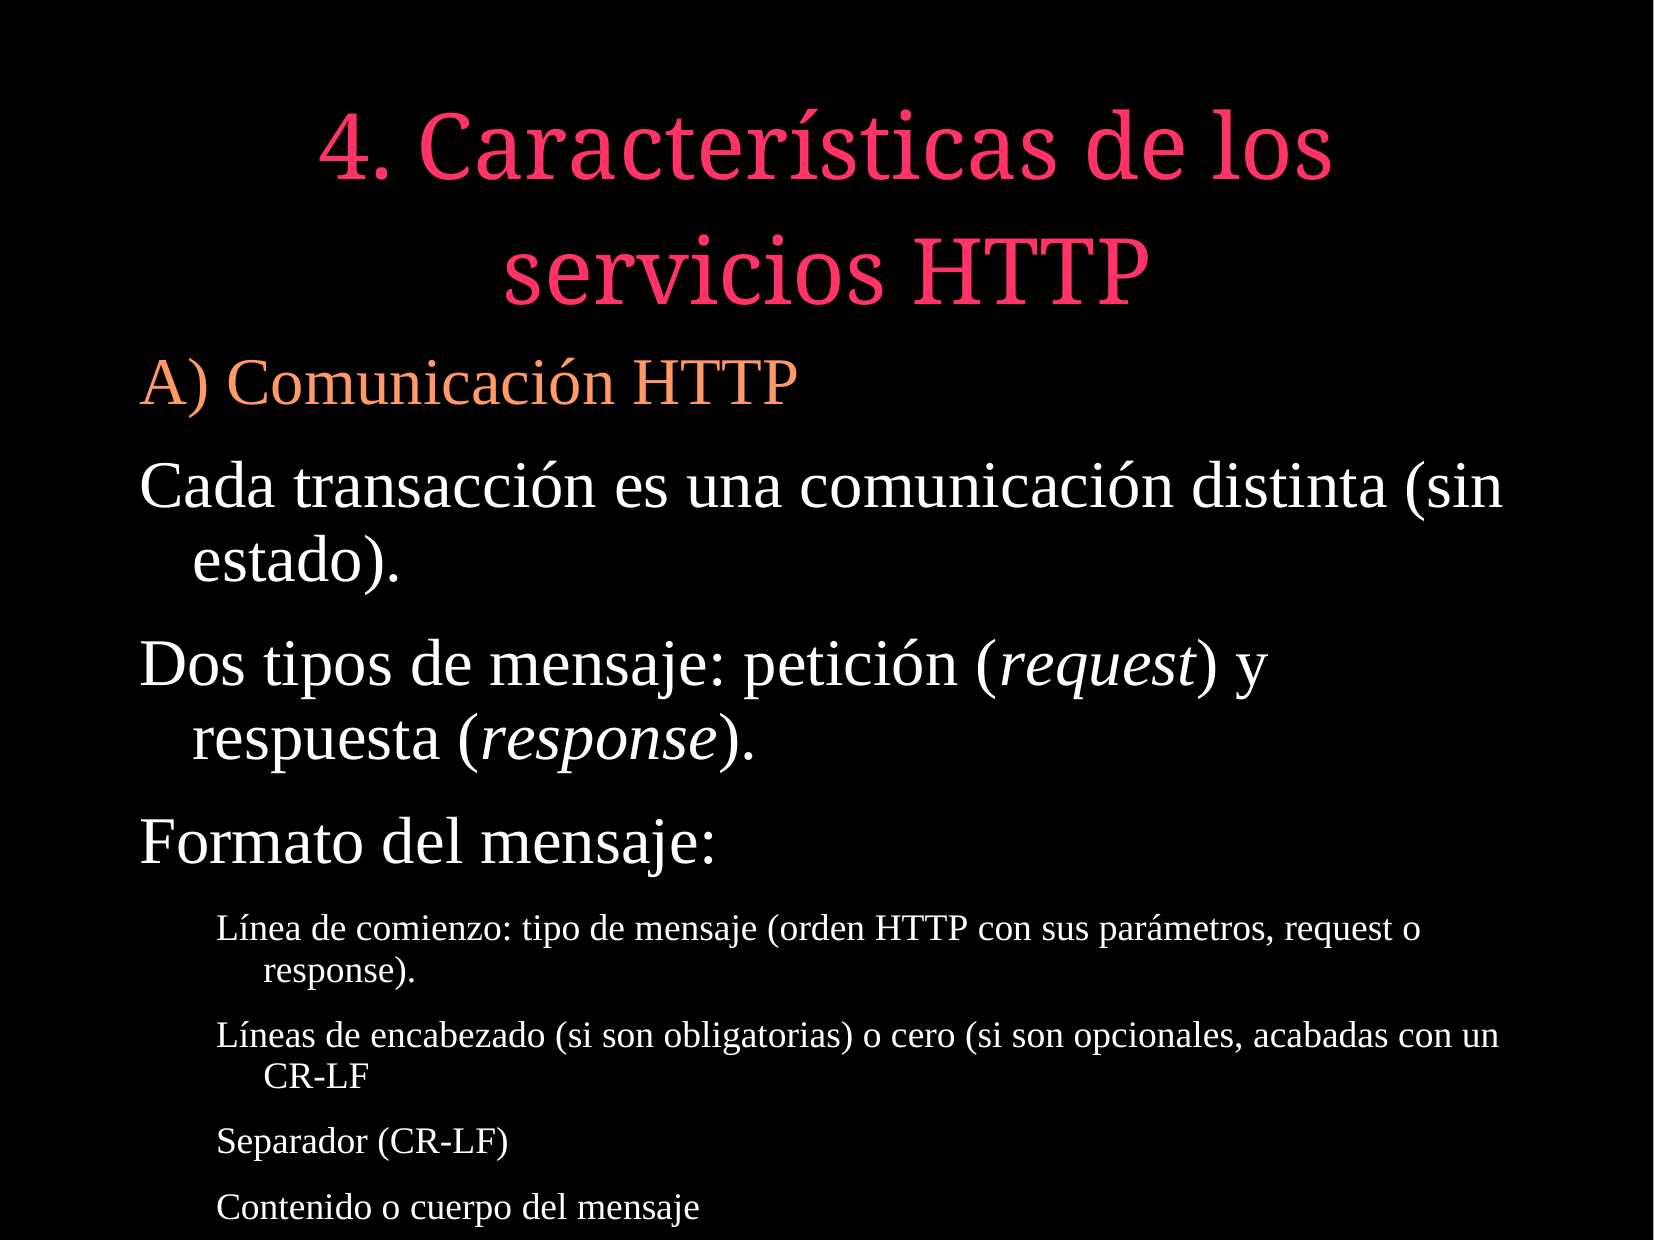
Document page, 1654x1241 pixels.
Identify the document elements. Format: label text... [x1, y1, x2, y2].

title 4. Características de los servicios HTTP [121, 82, 1534, 331]
list A) Comunicación HTTP Cada transacción es una comunicación distinta (sin estado). Dos tipos de mensaje: petición (request) y respuesta (response). Formato del mensaje: Línea de comienzo: tipo de mensaje (orden HTTP con sus parámetros, request o response). Líneas de encabezado (si son obligatorias) o cero (si son opcionales, acabadas con un CR-LF Separador (CR-LF) Contenido o cuerpo del mensaje [121, 344, 1534, 1234]
